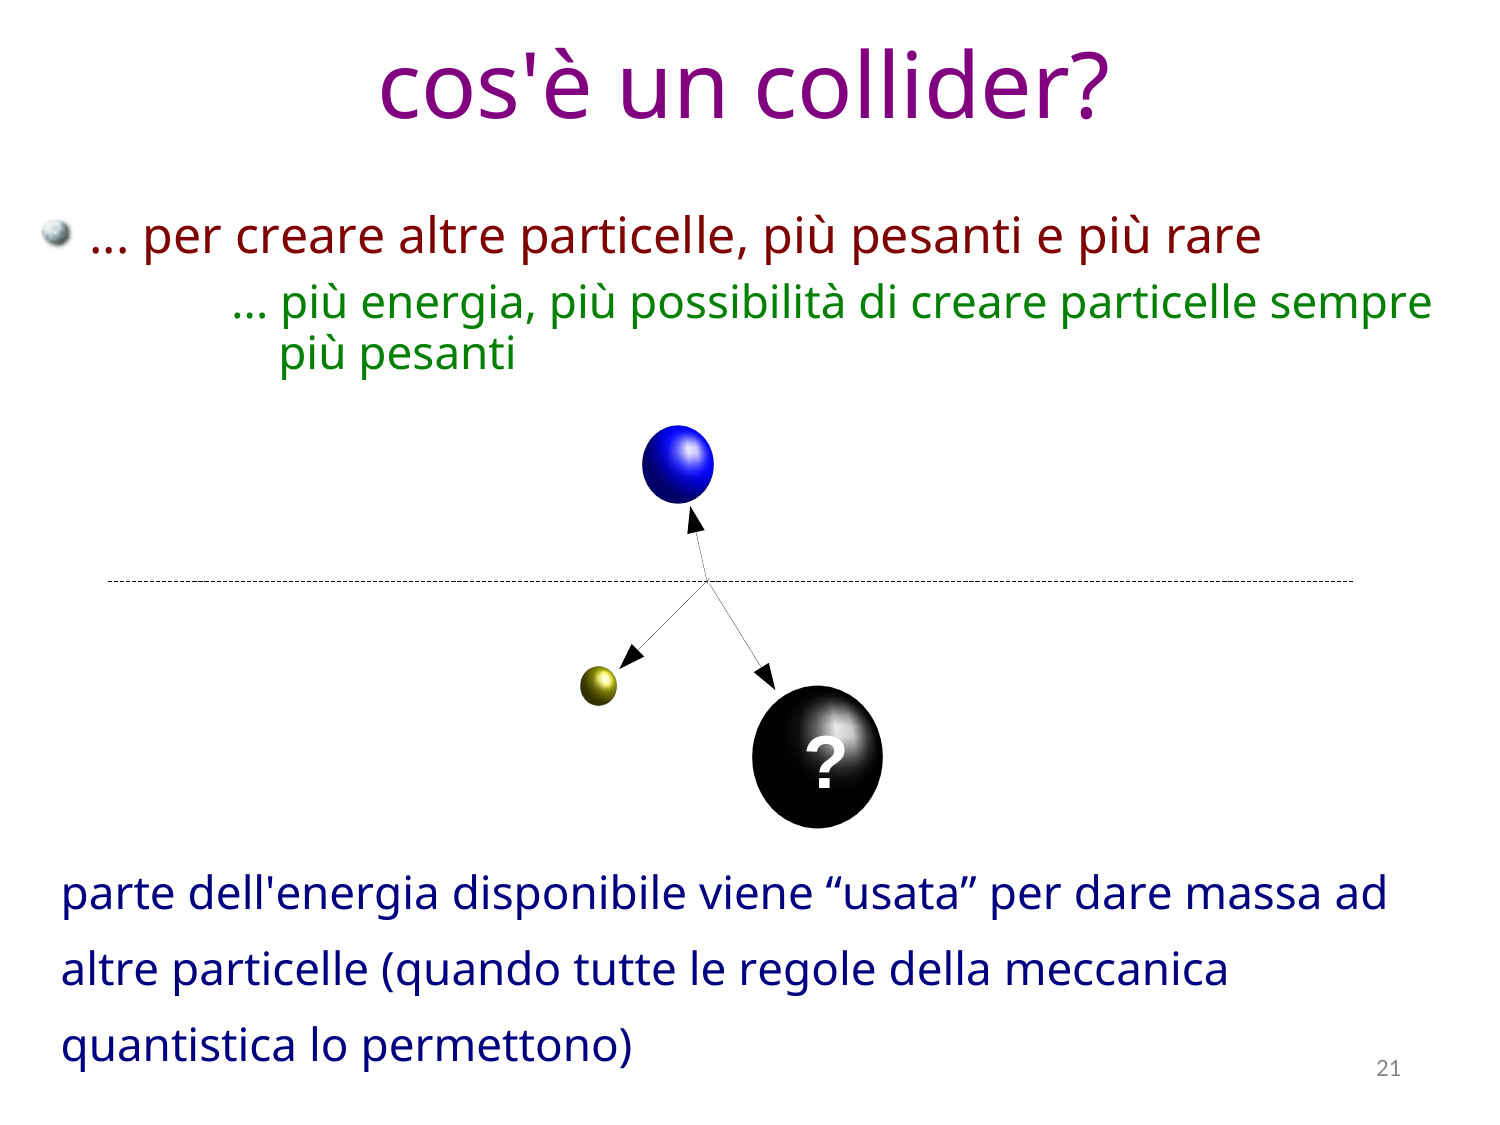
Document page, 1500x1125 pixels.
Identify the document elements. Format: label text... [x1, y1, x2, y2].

list parte dell'energia disponibile viene “usata” per dare massa ad altre particelle (quando tutte le regole della meccanica quantistica lo permettono) [5, 843, 1447, 1111]
list ... per creare altre particelle, più pesanti e più rare ... più energia, più possibilità di creare particelle sempre più pesanti [34, 187, 1454, 414]
title cos'è un collider? [34, 25, 1454, 151]
text_box ? [788, 705, 864, 811]
